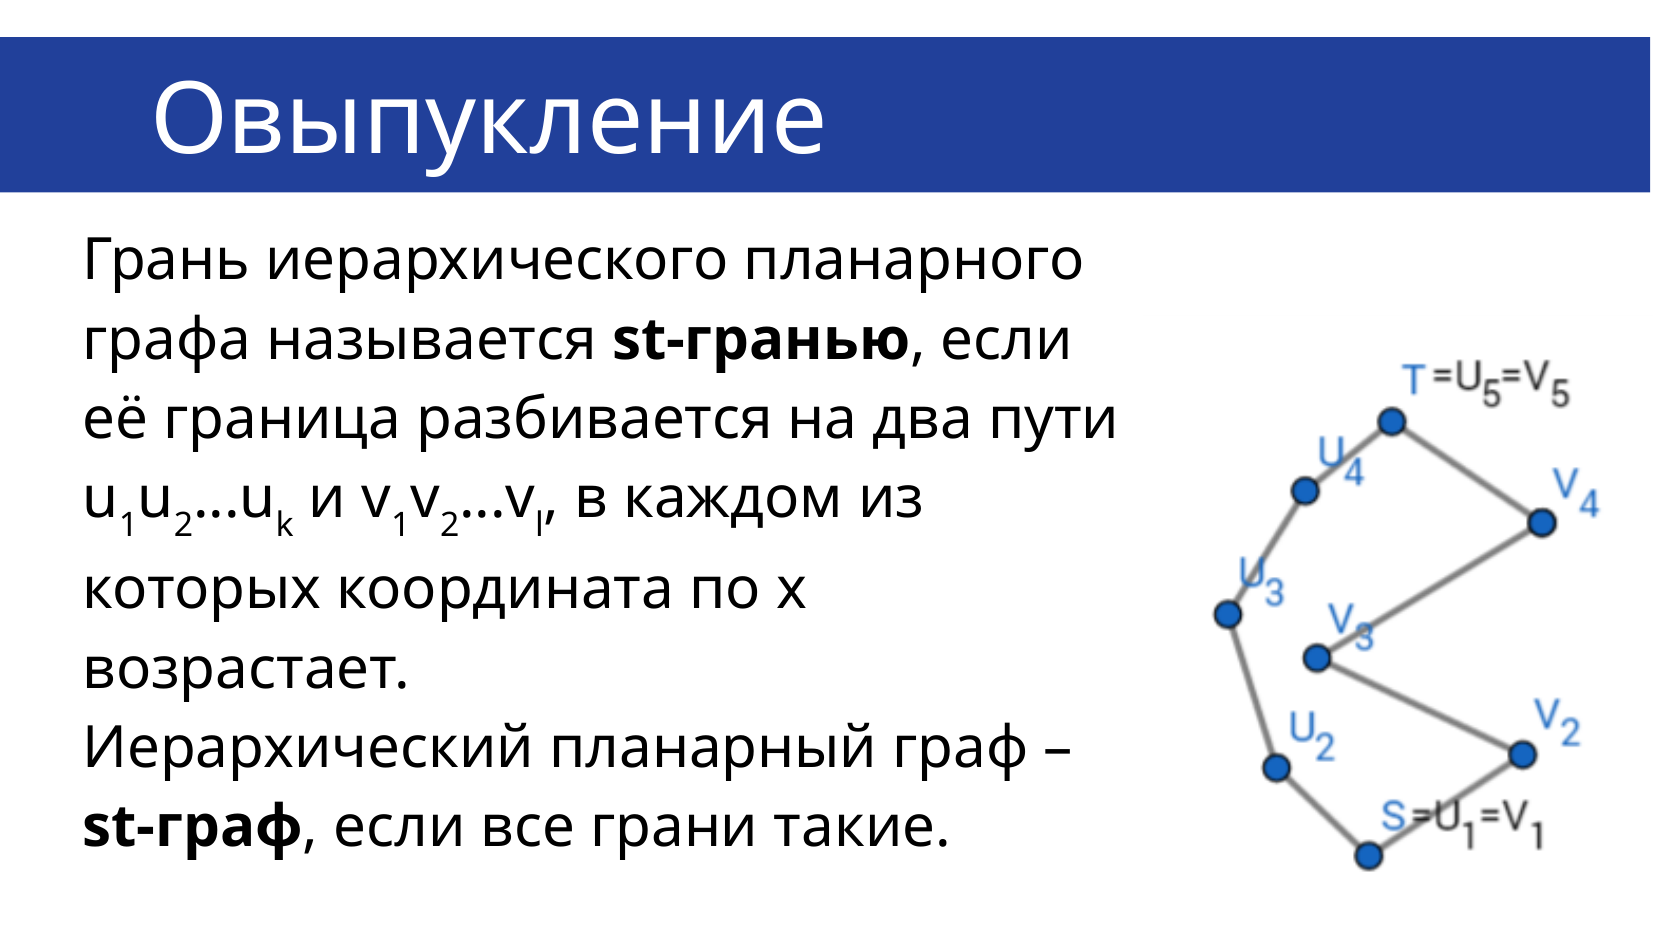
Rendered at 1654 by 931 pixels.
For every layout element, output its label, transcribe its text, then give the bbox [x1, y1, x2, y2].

subtitle Грань иерархического планарного графа называется st-гранью, если её граница разбивается на два пути u1u2...uk и v1v2...vl, в каждом из которых координата по x возрастает. Иерархический планарный граф – st-граф, если все грани такие. [82, 217, 1126, 864]
title Овыпукление [0, 37, 1651, 193]
picture [1143, 314, 1654, 931]
